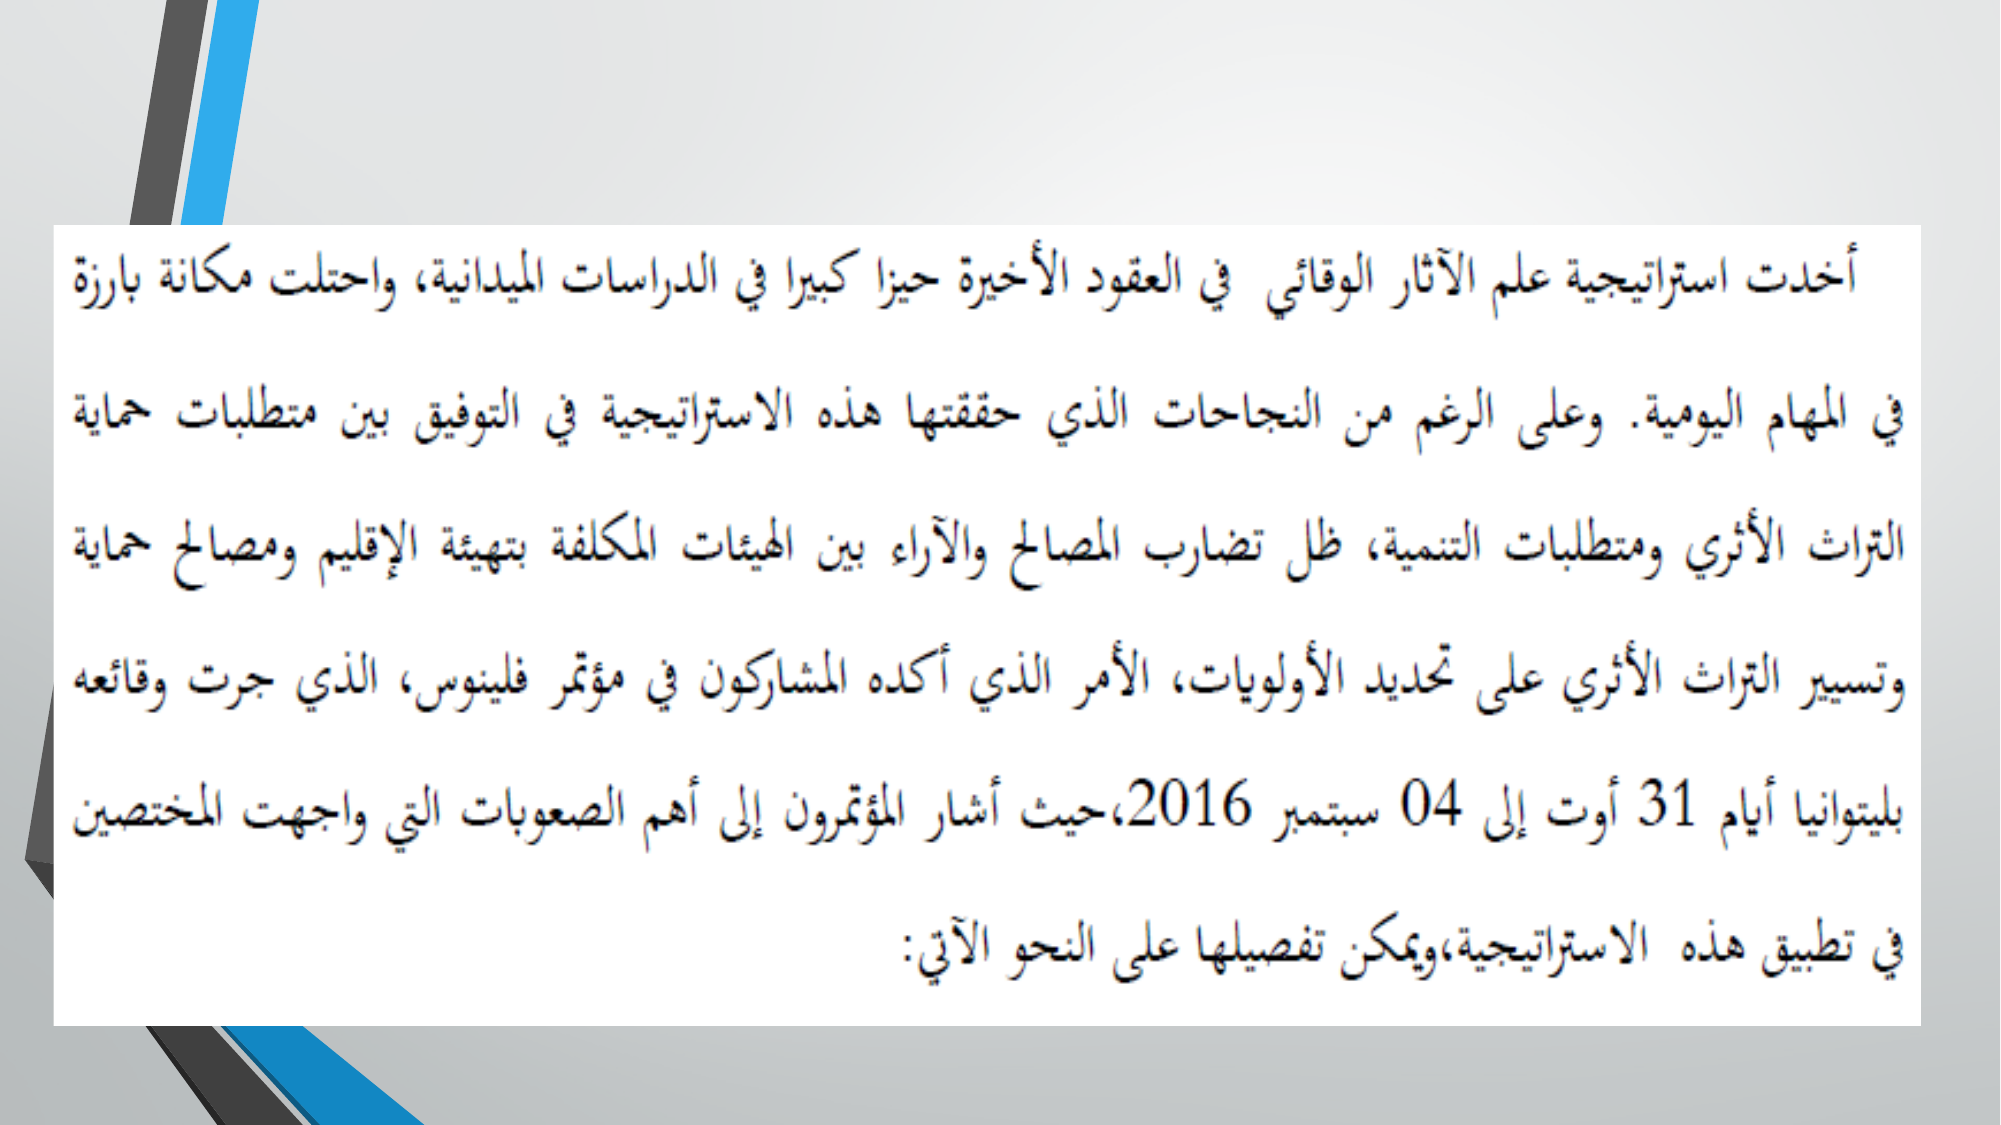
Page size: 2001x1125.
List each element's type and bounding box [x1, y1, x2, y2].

picture [53, 224, 1921, 1026]
